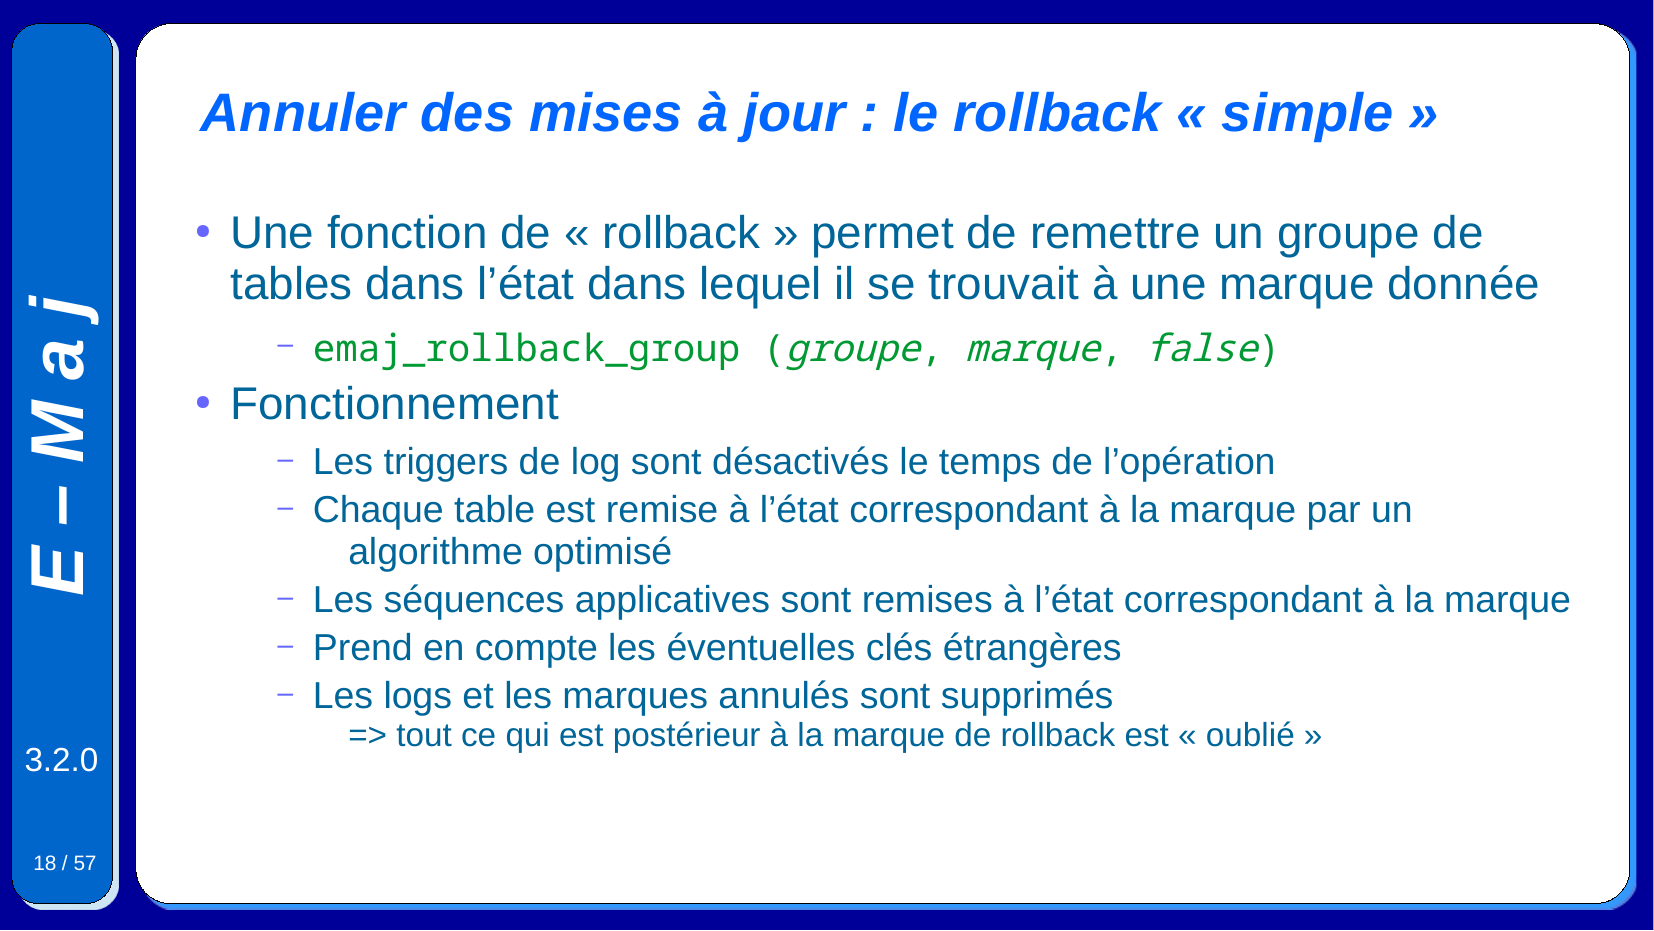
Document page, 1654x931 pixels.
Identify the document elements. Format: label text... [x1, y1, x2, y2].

title Annuler des mises à jour : le rollback « simple » [200, 34, 1575, 191]
list Une fonction de « rollback » permet de remettre un groupe de tables dans l’état dans lequel il se trouvait à une marque donnée emaj_rollback_group (groupe, marque, false) Fonctionnement Les triggers de log sont désactivés le temps de l’opération Chaque table est remise à l’état correspondant à la marque par un algorithme optimisé Les séquences applicatives sont remises à l’état correspondant à la marque Prend en compte les éventuelles clés étrangères Les logs et les marques annulés sont supprimés => tout ce qui est postérieur à la marque de rollback est « oublié » [177, 206, 1587, 827]
